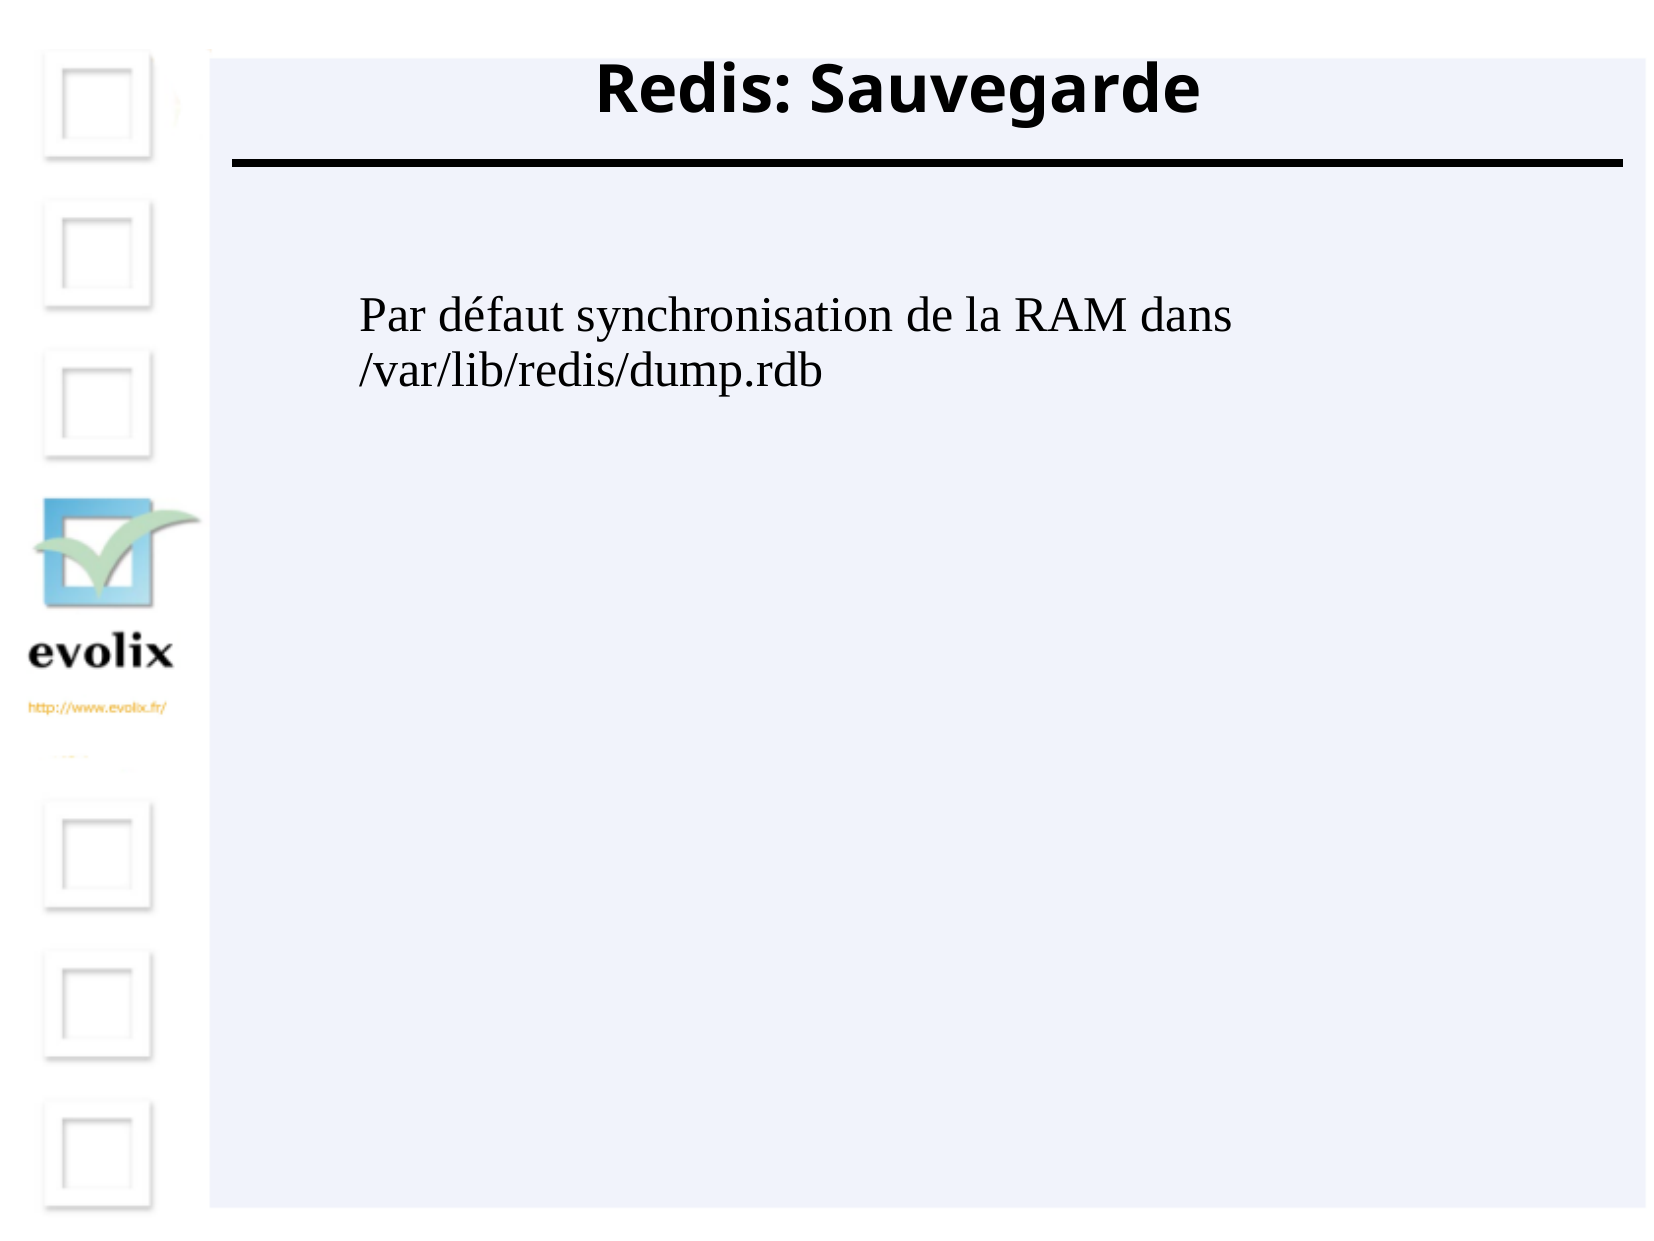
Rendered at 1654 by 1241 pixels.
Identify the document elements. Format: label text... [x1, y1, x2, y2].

picture [0, 49, 1654, 1218]
text_box Par défaut synchronisation de la RAM dans /var/lib/redis/dump.rdb [359, 287, 1570, 590]
title Redis: Sauvegarde [411, 25, 1386, 149]
